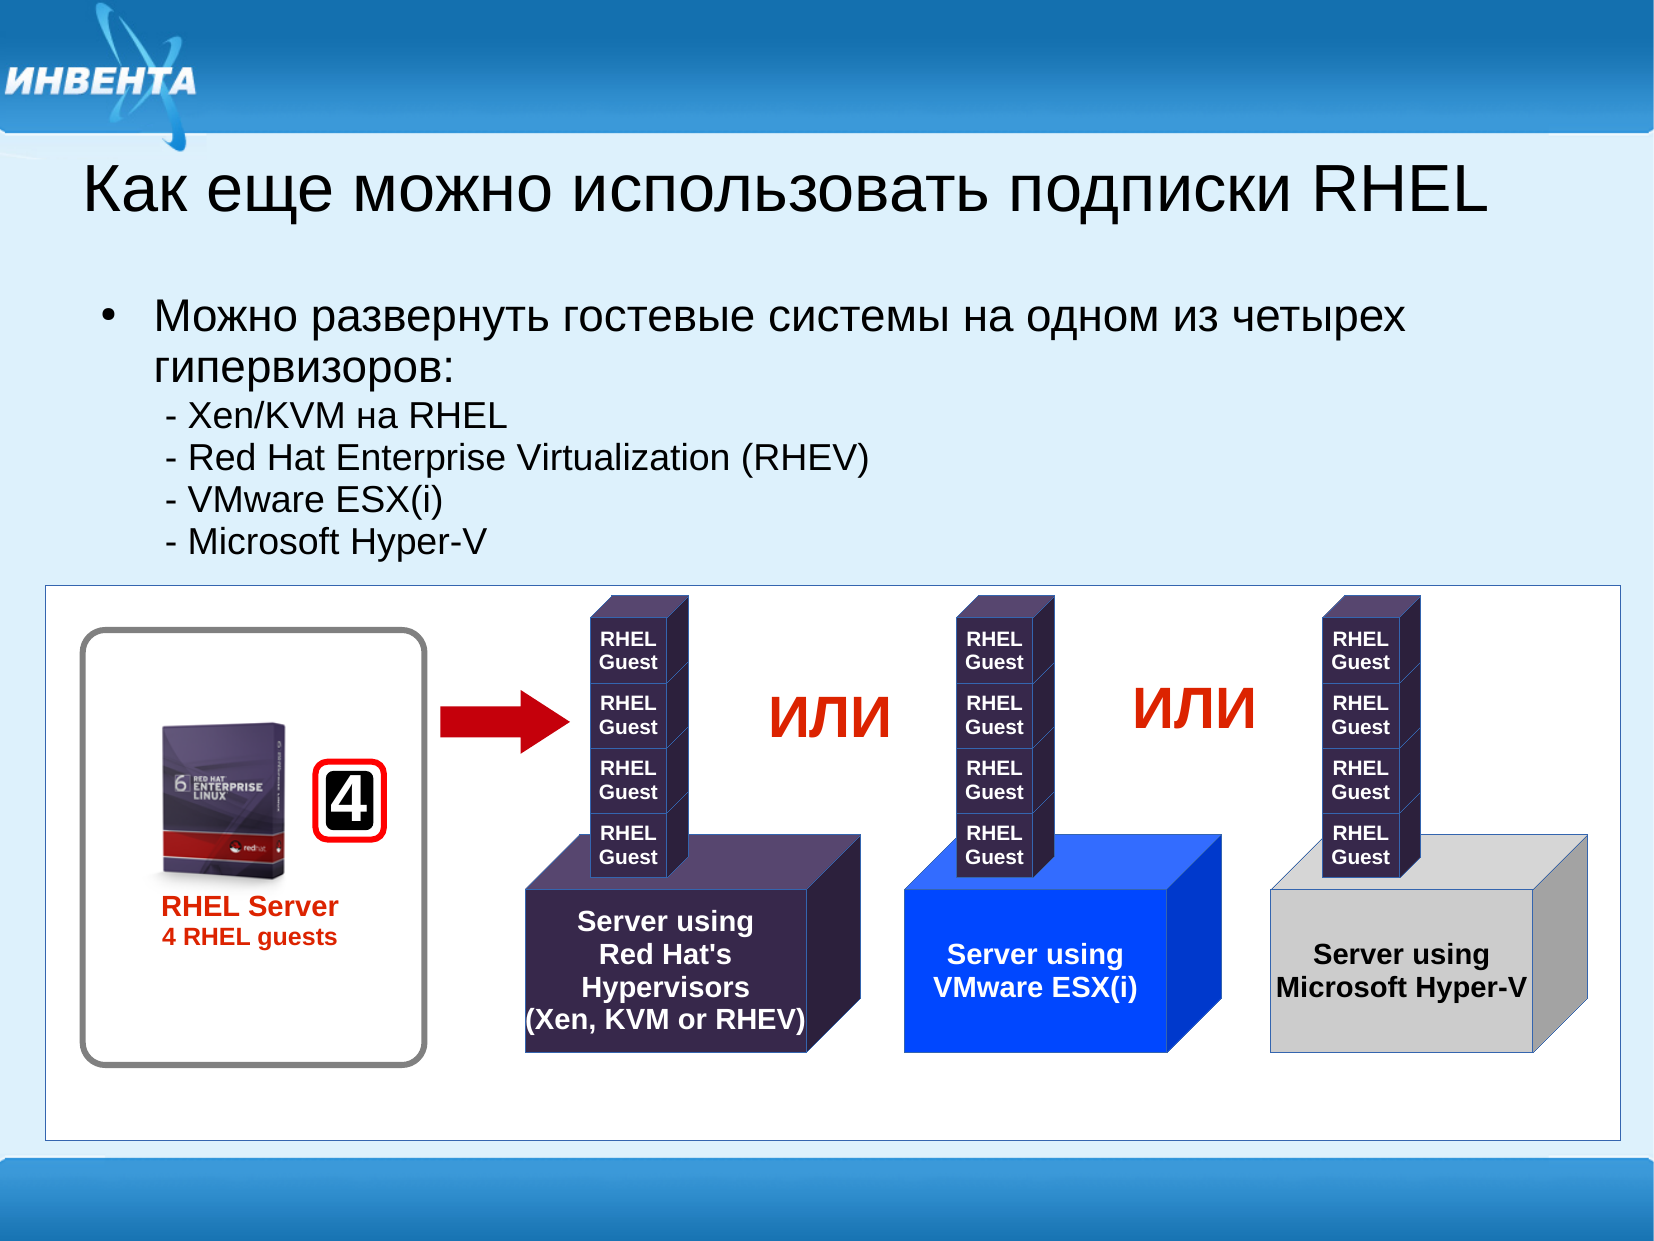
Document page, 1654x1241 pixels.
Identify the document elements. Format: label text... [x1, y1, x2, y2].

text_box RHEL Guest [956, 814, 1032, 878]
text_box Server using VMware ESX(i) [904, 890, 1166, 1053]
text_box 4 [314, 754, 383, 844]
text_box RHEL Guest [956, 749, 1032, 814]
text_box RHEL Guest [1322, 749, 1399, 814]
text_box RHEL Server 4 RHEL guests [86, 882, 418, 961]
picture [0, 0, 1654, 1241]
title Как еще можно использовать подписки RHEL [82, 120, 1571, 257]
text_box RHEL Guest [1322, 618, 1399, 684]
text_box Server using Microsoft Hyper-V [1270, 890, 1532, 1053]
text_box - Xen/KVM на RHEL - Red Hat Enterprise Virtualization (RHEV) - VMware ESX(i) - Microsoft Hyper-V [150, 386, 886, 571]
text_box RHEL Guest [590, 749, 666, 814]
text_box RHEL Guest [1322, 814, 1399, 878]
text_box RHEL Guest [590, 618, 666, 684]
text_box [45, 585, 1621, 1141]
text_box RHEL Guest [956, 684, 1032, 749]
text_box RHEL Guest [956, 618, 1032, 684]
list Можно развернуть гостевые системы на одном из четырех гипервизоров: [82, 290, 1538, 421]
text_box RHEL Guest [590, 684, 666, 749]
text_box ИЛИ [1114, 668, 1276, 751]
text_box RHEL Guest [590, 814, 666, 878]
text_box Server using Red Hat's Hypervisors (Xen, KVM or RHEV) [525, 890, 806, 1053]
text_box RHEL Guest [1322, 684, 1399, 749]
text_box ИЛИ [750, 677, 911, 759]
